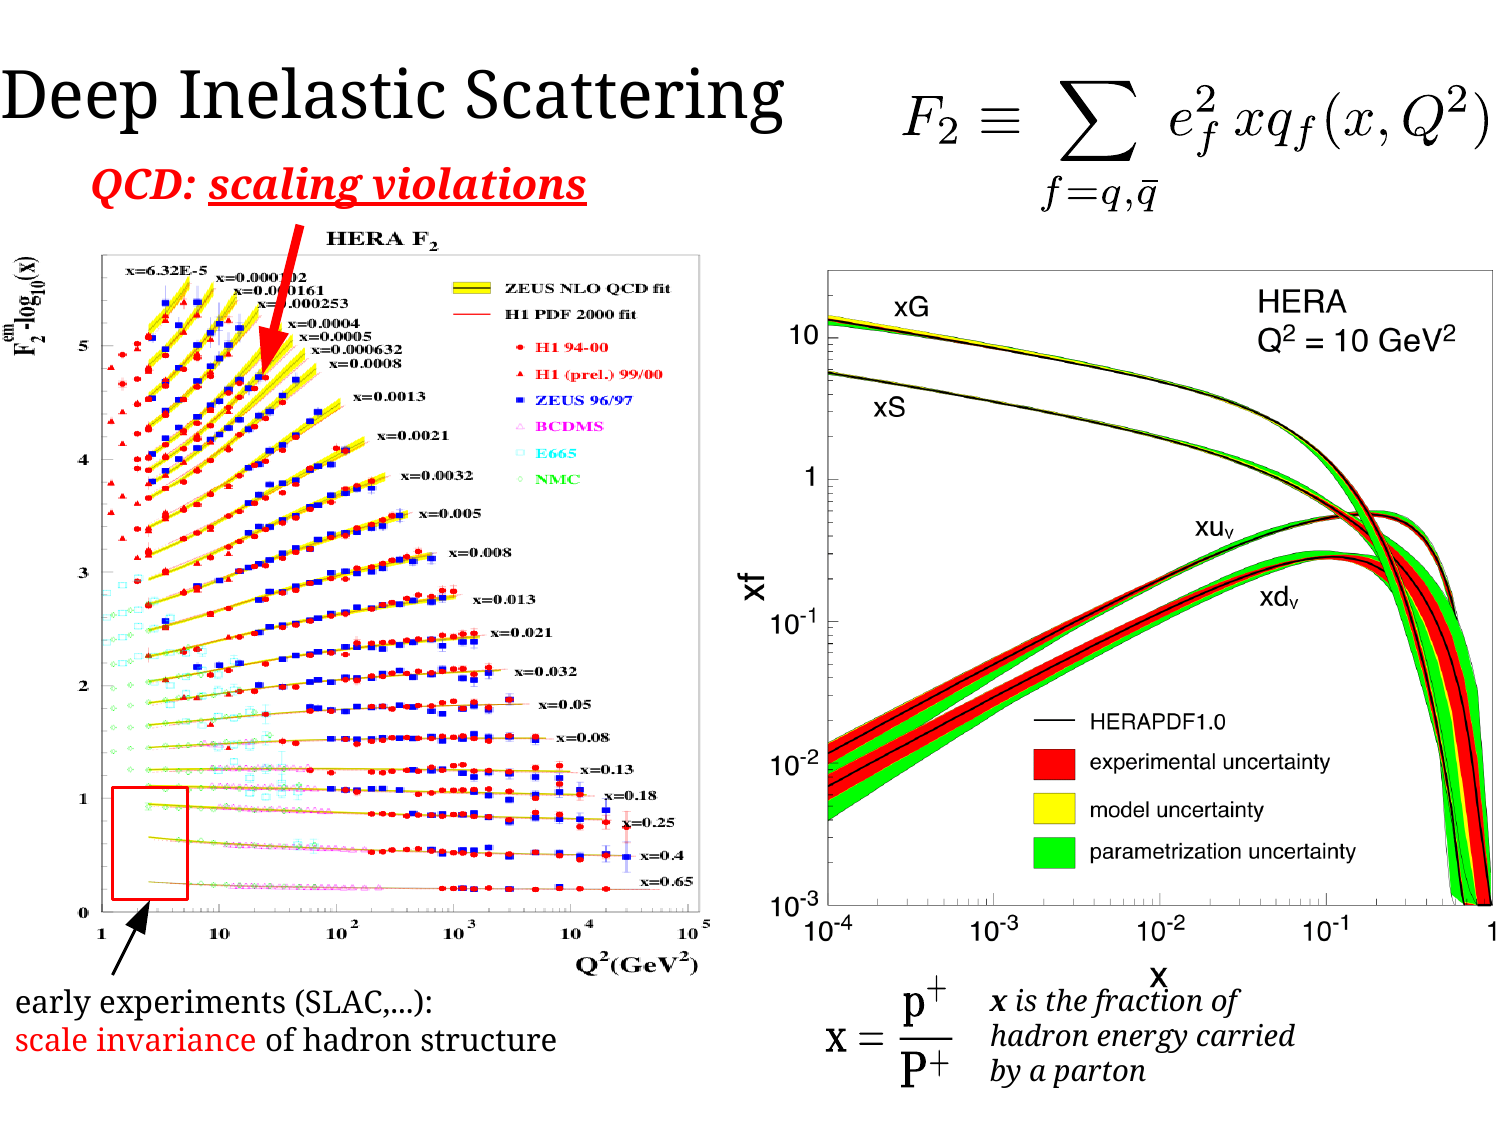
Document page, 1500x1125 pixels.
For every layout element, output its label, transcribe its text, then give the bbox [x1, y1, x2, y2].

text_box early experiments (SLAC,...): scale invariance of hadron structure [0, 975, 713, 1073]
text_box Deep Inelastic Scattering [0, 37, 901, 148]
text_box QCD: scaling violations [75, 149, 676, 265]
text_box [900, 75, 1494, 212]
text_box x is the fraction of hadron energy carried by a parton [975, 975, 1500, 1095]
picture [114, 789, 186, 898]
text_box [825, 975, 953, 1088]
picture [0, 224, 1500, 1013]
